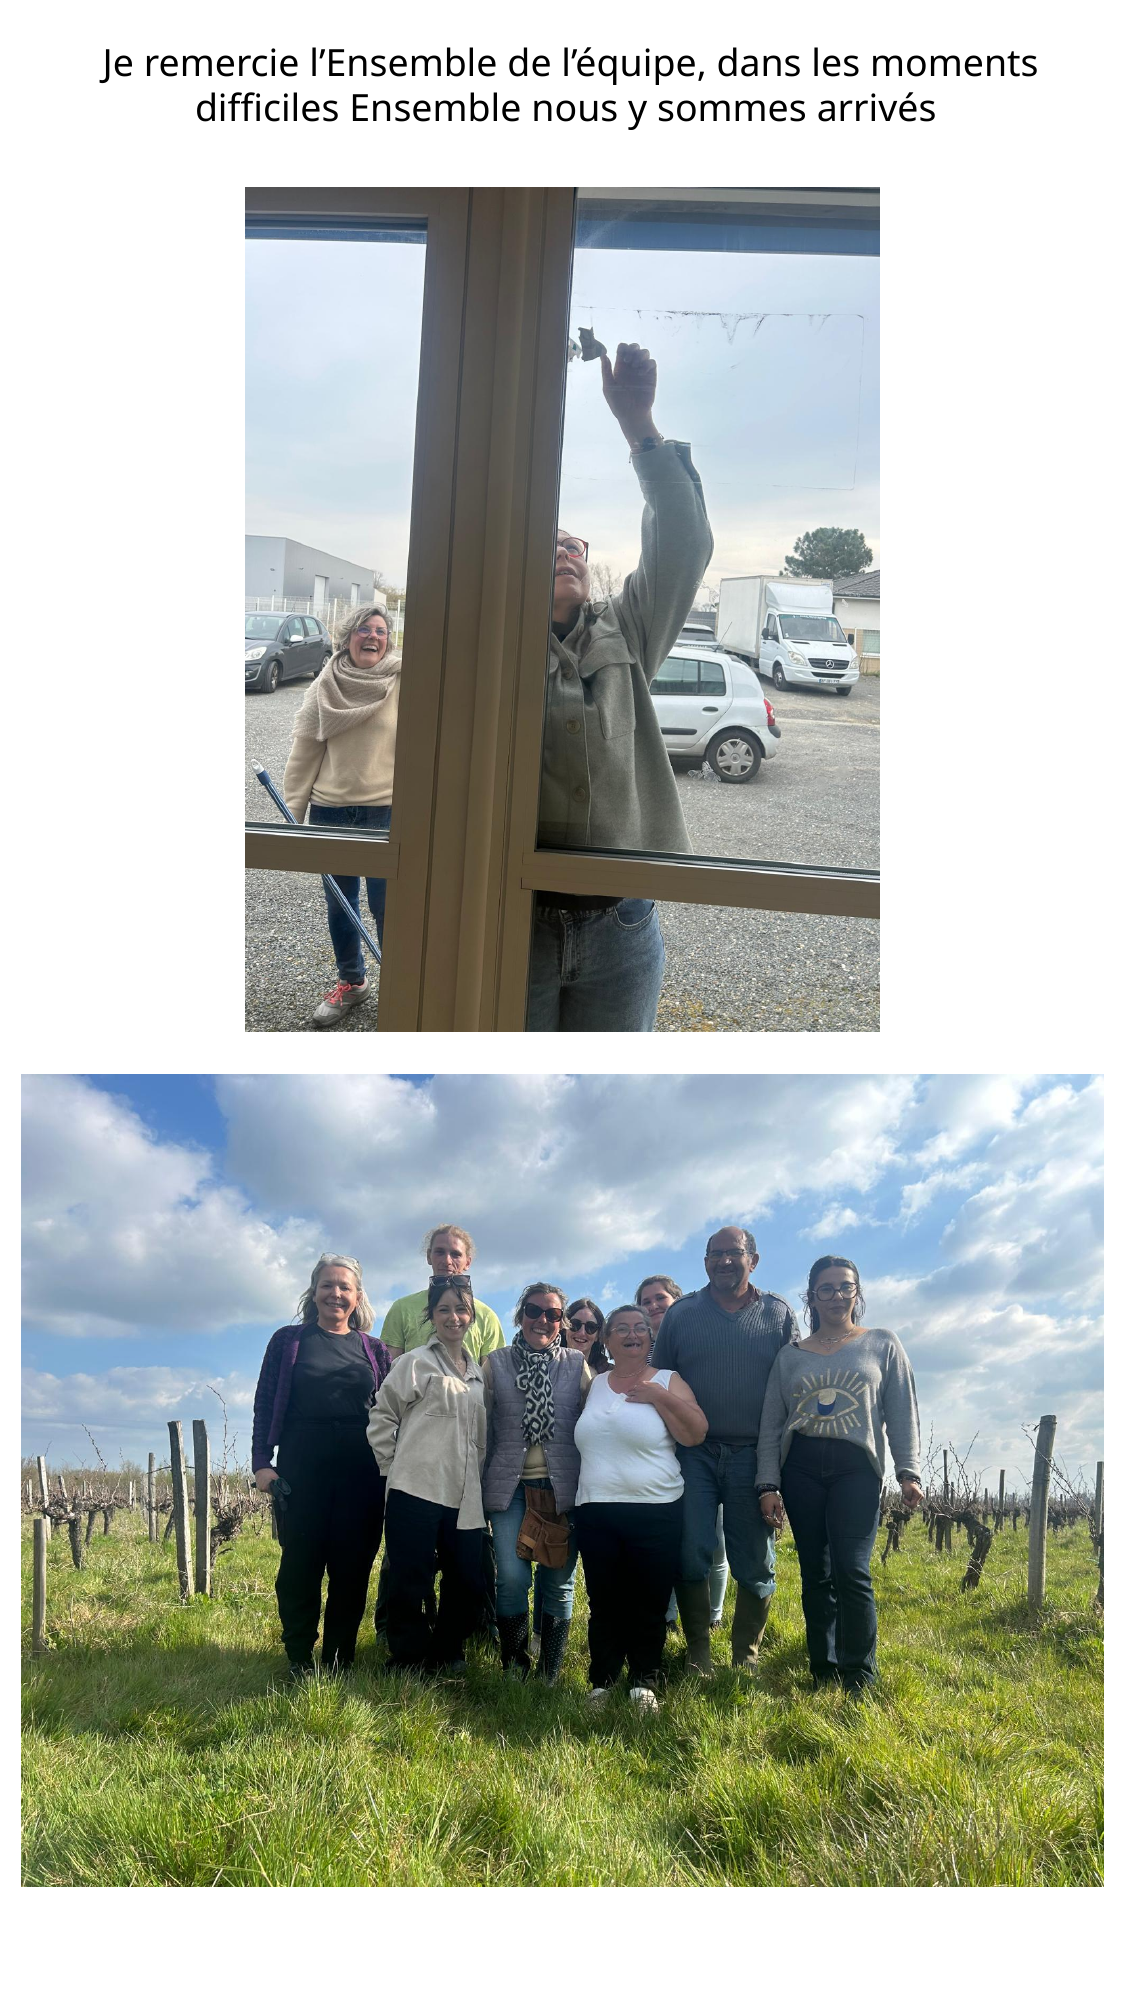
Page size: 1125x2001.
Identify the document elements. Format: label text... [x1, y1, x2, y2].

text_box Je remercie l’Ensemble de l’équipe, dans les moments difficiles Ensemble nous y sommes arrivés [72, 31, 1071, 138]
picture [245, 187, 880, 1032]
picture [21, 1074, 1104, 1887]
